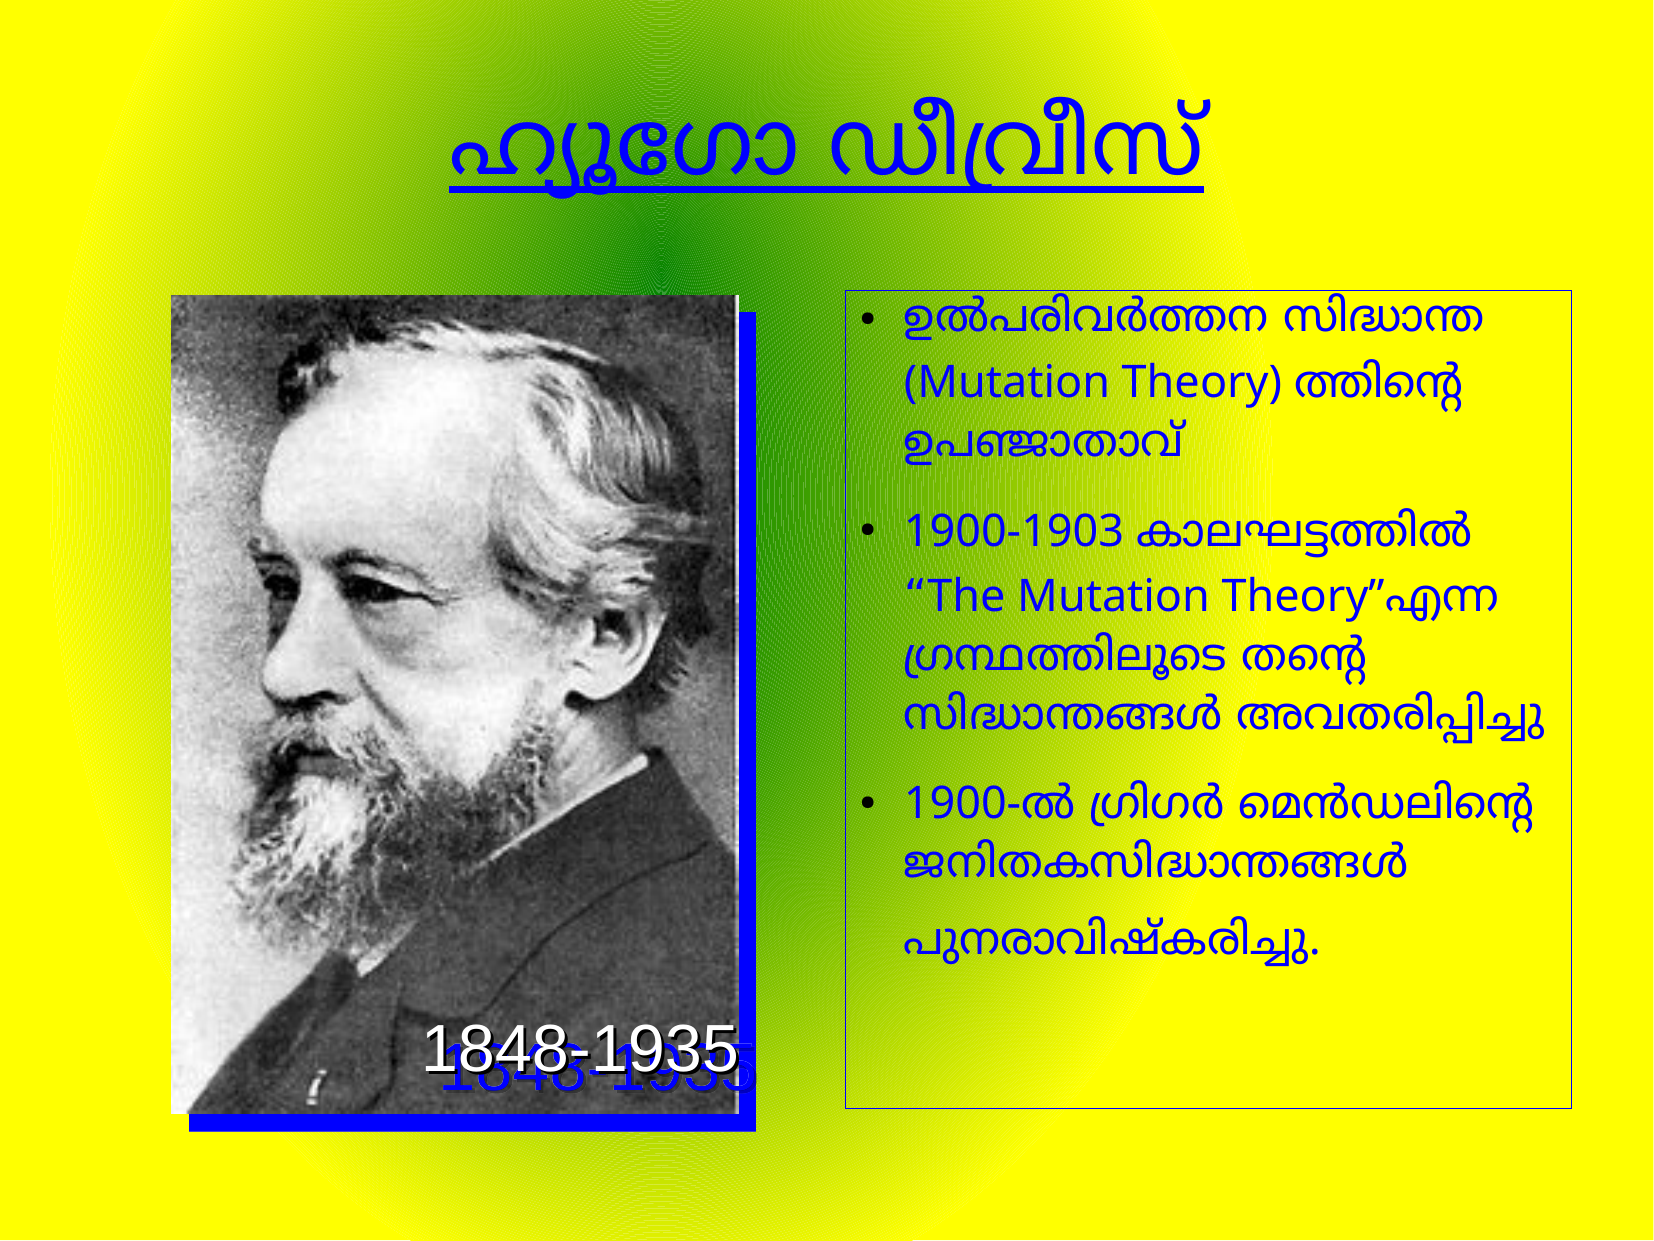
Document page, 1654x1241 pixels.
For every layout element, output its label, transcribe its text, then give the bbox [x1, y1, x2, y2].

text_box 1848-1935 [406, 1003, 756, 1094]
list ഉല്‍പരിവര്‍ത്തന സിദ്ധാന്ത (Mutation Theory) ത്തിന്റെ ഉപഞ്ജാതാവ് 1900-1903 കാലഘട്ടത്തില്‍ “The Mutation Theory”എന്ന ഗ്രന്ഥത്തിലൂടെ തന്റെ സിദ്ധാന്തങ്ങള്‍ അവതരിപ്പിച്ചു 1900-ല്‍ ഗ്രിഗര്‍ മെന്‍ഡലിന്റെ ജനിതകസിദ്ധാന്തങ്ങള്‍ പുനരാവിഷ്കരിച്ചു. [845, 290, 1572, 1109]
title ഹ്യൂഗോ ഡീവ്രീസ് [82, 56, 1571, 250]
picture [171, 295, 739, 1114]
